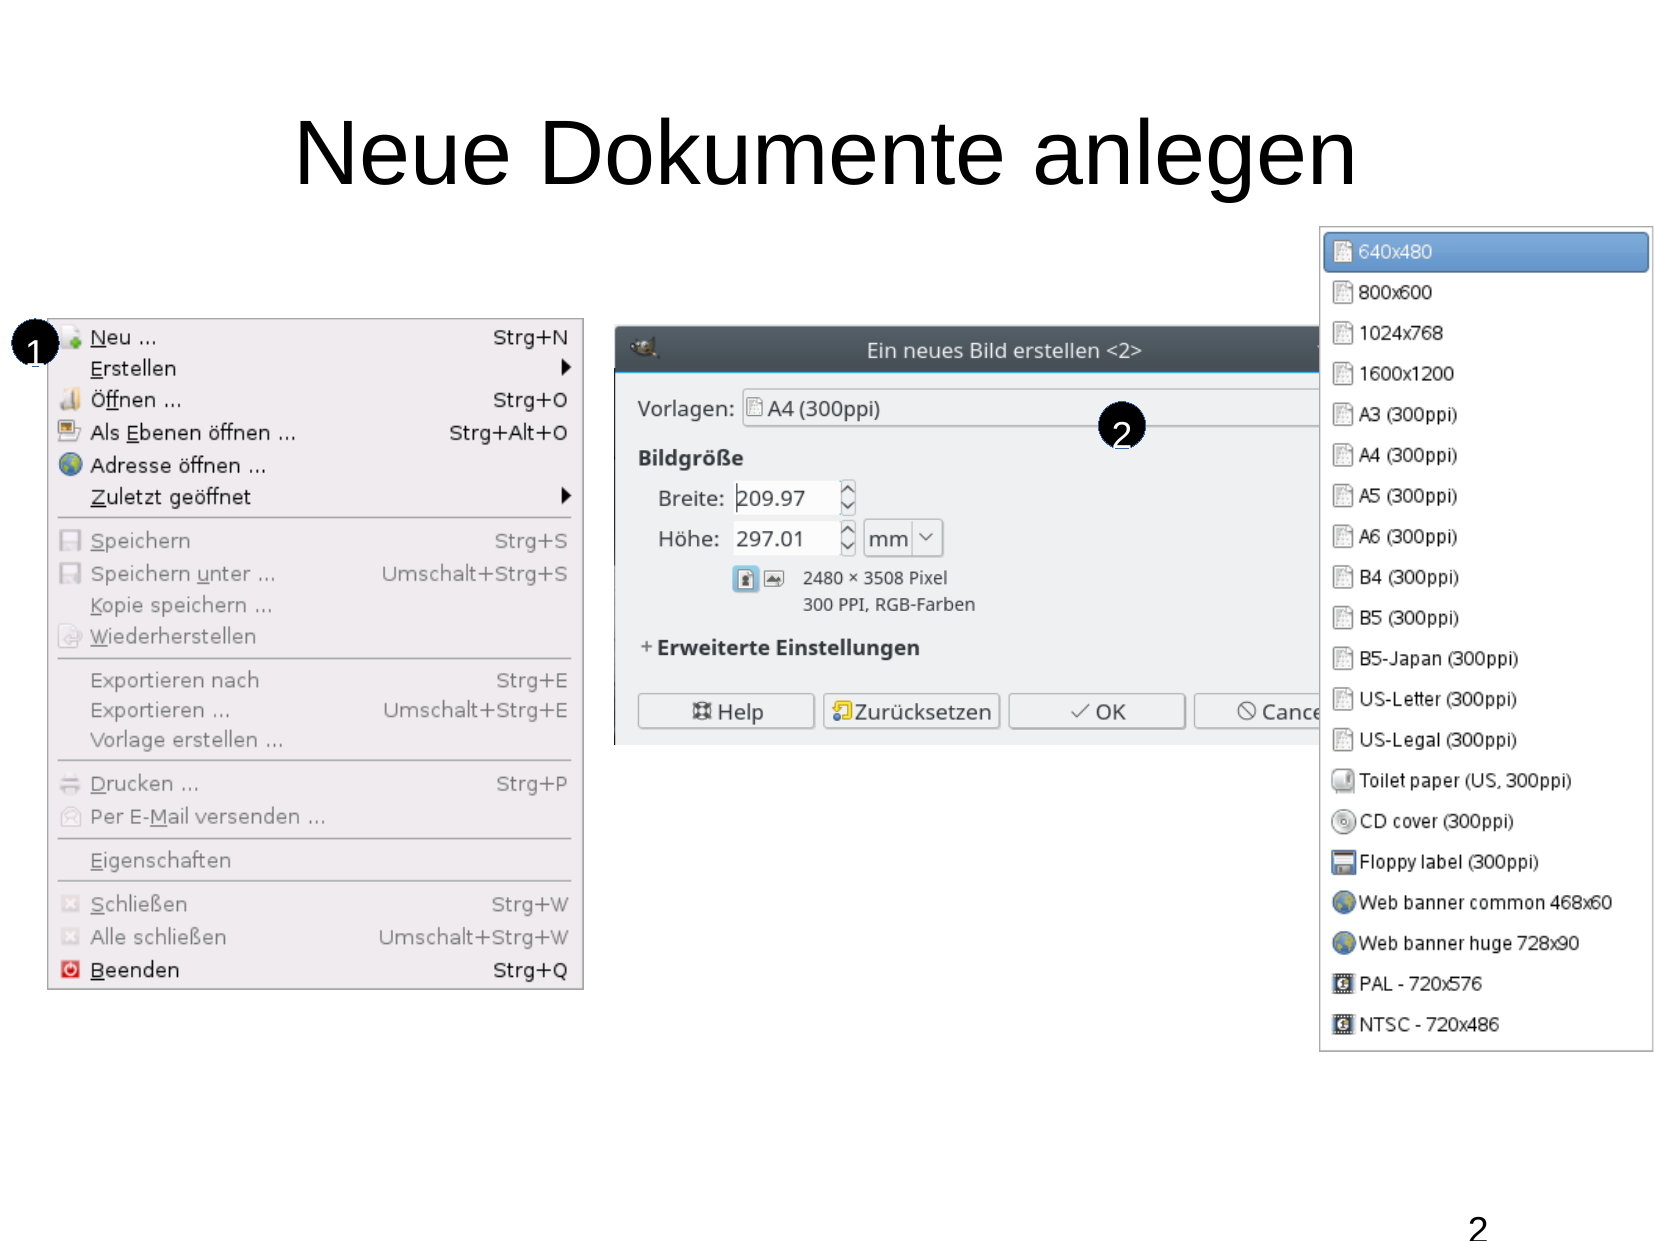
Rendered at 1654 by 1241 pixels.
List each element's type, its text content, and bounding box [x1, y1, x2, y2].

picture [47, 318, 584, 990]
text_box 1 [11, 318, 60, 365]
picture [614, 226, 1654, 1052]
text_box 2 [1098, 401, 1146, 448]
title Neue Dokumente anlegen [82, 49, 1571, 257]
